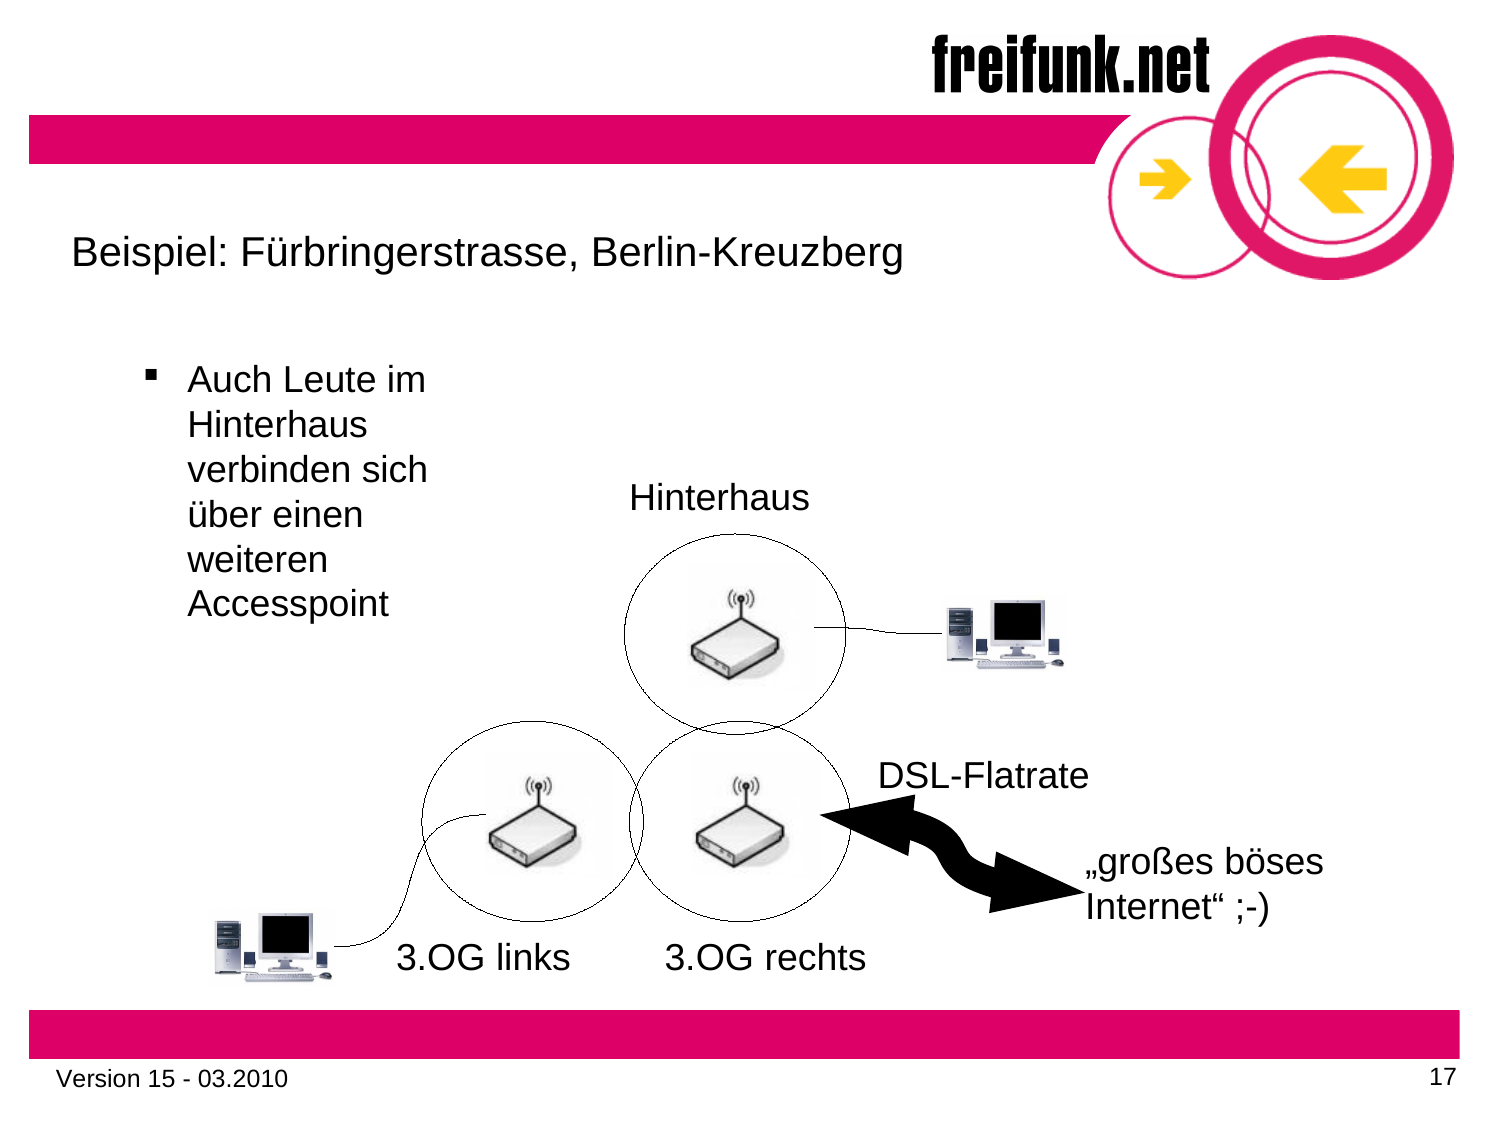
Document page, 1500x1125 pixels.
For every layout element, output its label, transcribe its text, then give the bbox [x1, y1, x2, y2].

text_box 3.OG rechts [664, 933, 897, 988]
picture [941, 595, 1067, 673]
text_box Auch Leute im Hinterhaus verbinden sich über einen weiteren Accesspoint [113, 277, 517, 915]
text_box Hinterhaus [629, 473, 837, 527]
text_box 3.OG links [396, 933, 597, 988]
picture [209, 915, 335, 986]
text_box Beispiel: Fürbringerstrasse, Berlin-Kreuzberg [71, 225, 1212, 297]
text_box „großes böses Internet“ ;-) [1085, 837, 1360, 948]
picture [687, 564, 815, 691]
picture [517, 751, 612, 879]
text_box DSL-Flatrate [877, 751, 1090, 794]
picture [692, 751, 820, 879]
picture [932, 34, 1454, 280]
